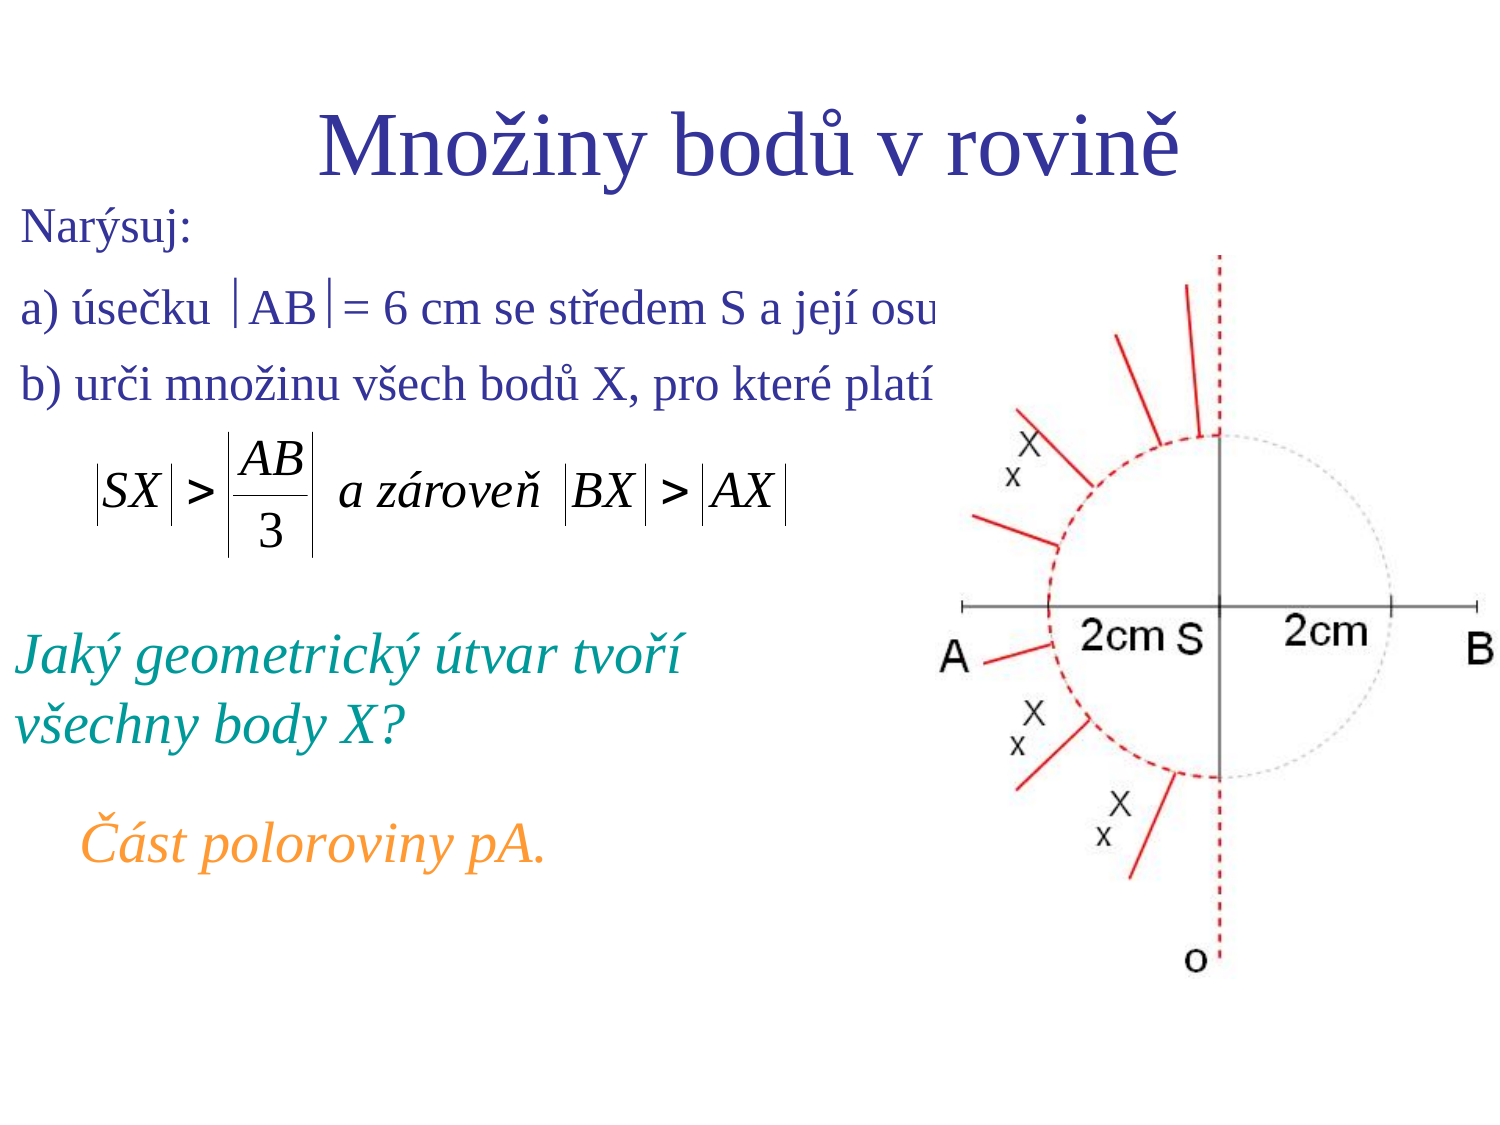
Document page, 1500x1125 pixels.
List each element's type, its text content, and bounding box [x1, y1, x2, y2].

text_box Část poloroviny pA. [64, 796, 573, 882]
text_box Jaký geometrický útvar tvoří všechny body X? [0, 607, 774, 763]
title Množiny bodů v rovině [75, 45, 1426, 184]
text_box Narýsuj: [5, 184, 1500, 261]
chart [88, 421, 798, 569]
text_box b) urči množinu všech bodů X, pro které platí: [5, 343, 935, 419]
text_box a) úsečku AB= 6 cm se středem S a její osu [5, 267, 935, 343]
picture [935, 255, 1500, 979]
